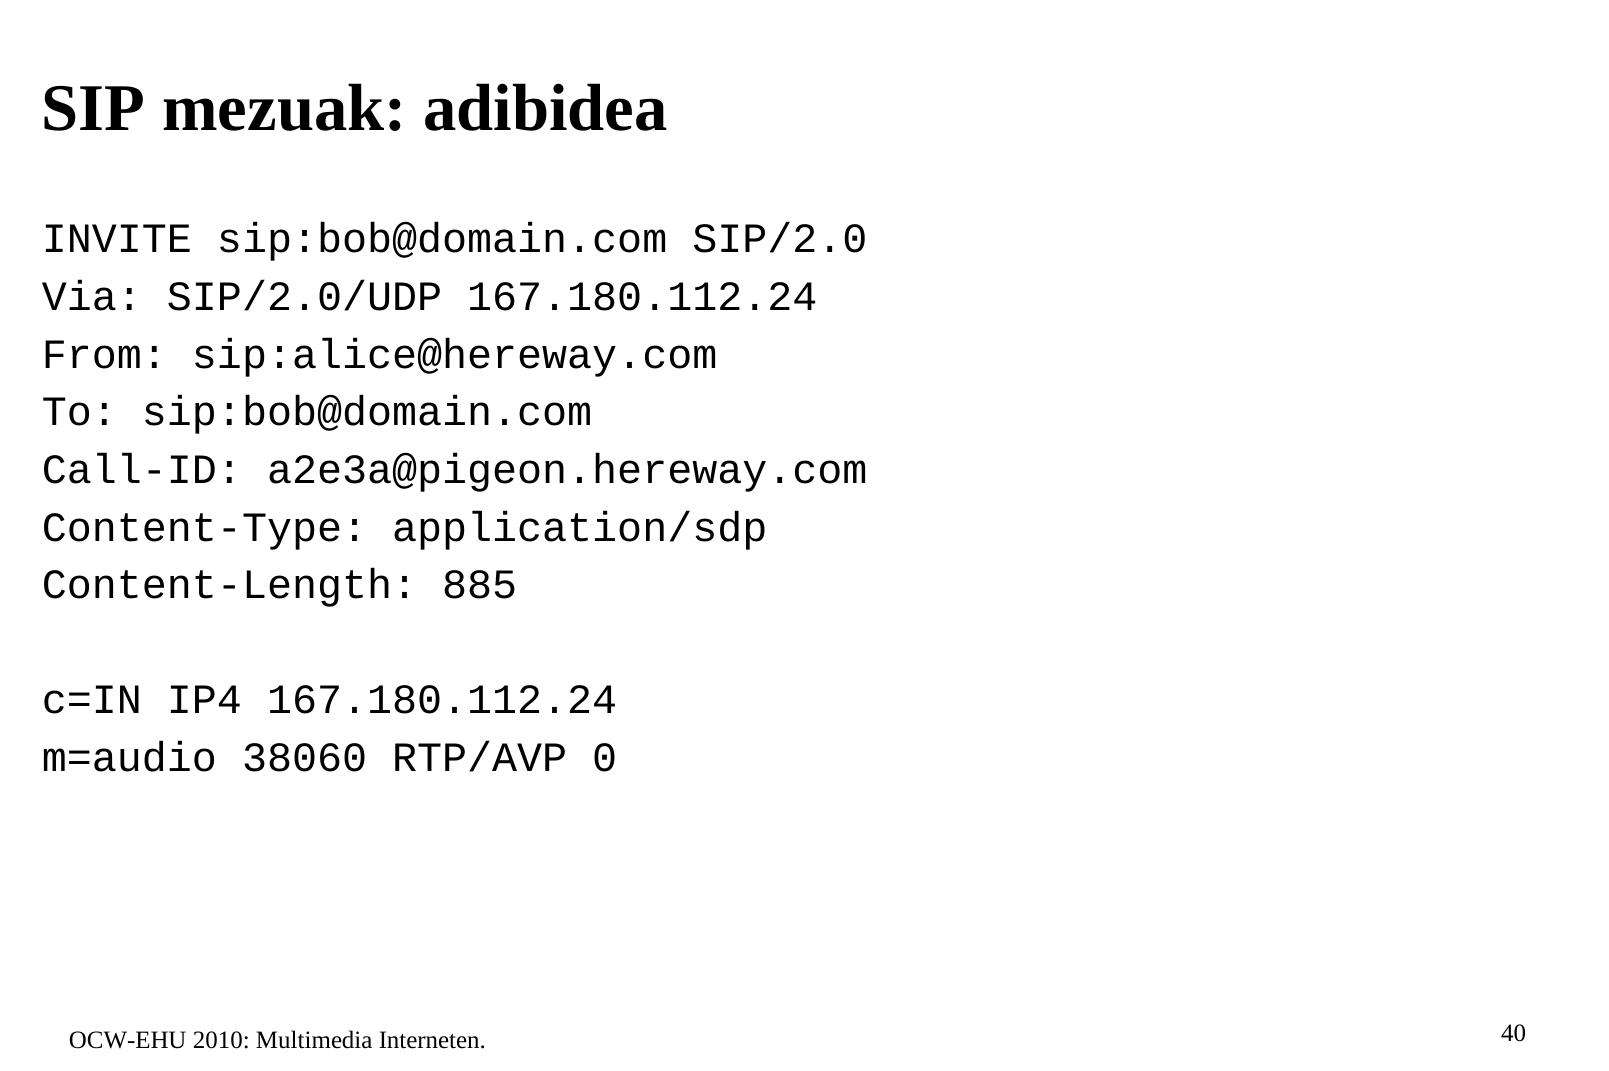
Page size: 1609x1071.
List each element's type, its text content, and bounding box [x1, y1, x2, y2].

list INVITE sip:bob@domain.com SIP/2.0 Via: SIP/2.0/UDP 167.180.112.24 From: sip:alice@hereway.com To: sip:bob@domain.com Call-ID: a2e3a@pigeon.hereway.com Content-Type: application/sdp Content-Length: 885 c=IN IP4 167.180.112.24 m=audio 38060 RTP/AVP 0 [41, 160, 1554, 999]
title SIP mezuak: adibidea [41, 47, 1554, 160]
